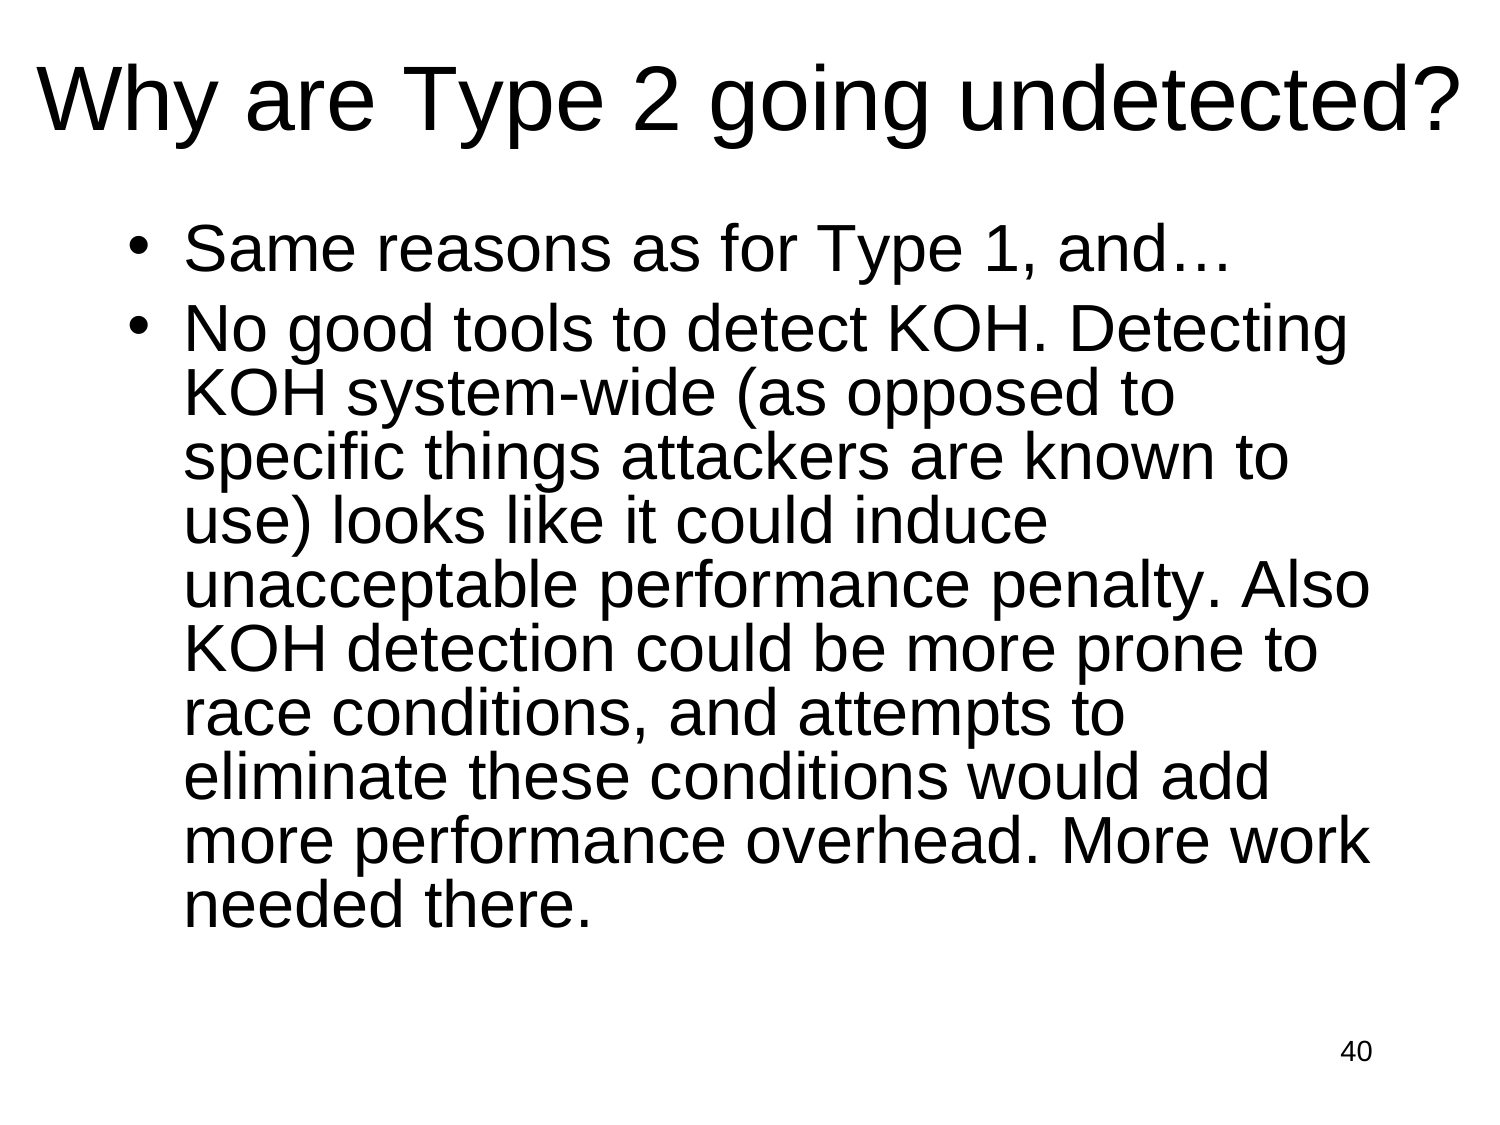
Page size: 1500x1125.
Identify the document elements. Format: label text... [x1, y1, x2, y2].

title Why are Type 2 going undetected? [0, 0, 1500, 188]
list Same reasons as for Type 1, and… No good tools to detect KOH. Detecting KOH system-wide (as opposed to specific things attackers are known to use) looks like it could induce unacceptable performance penalty. Also KOH detection could be more prone to race conditions, and attempts to eliminate these conditions would add more performance overhead. More work needed there. [112, 212, 1388, 1000]
text_box <number> [1074, 1025, 1388, 1101]
